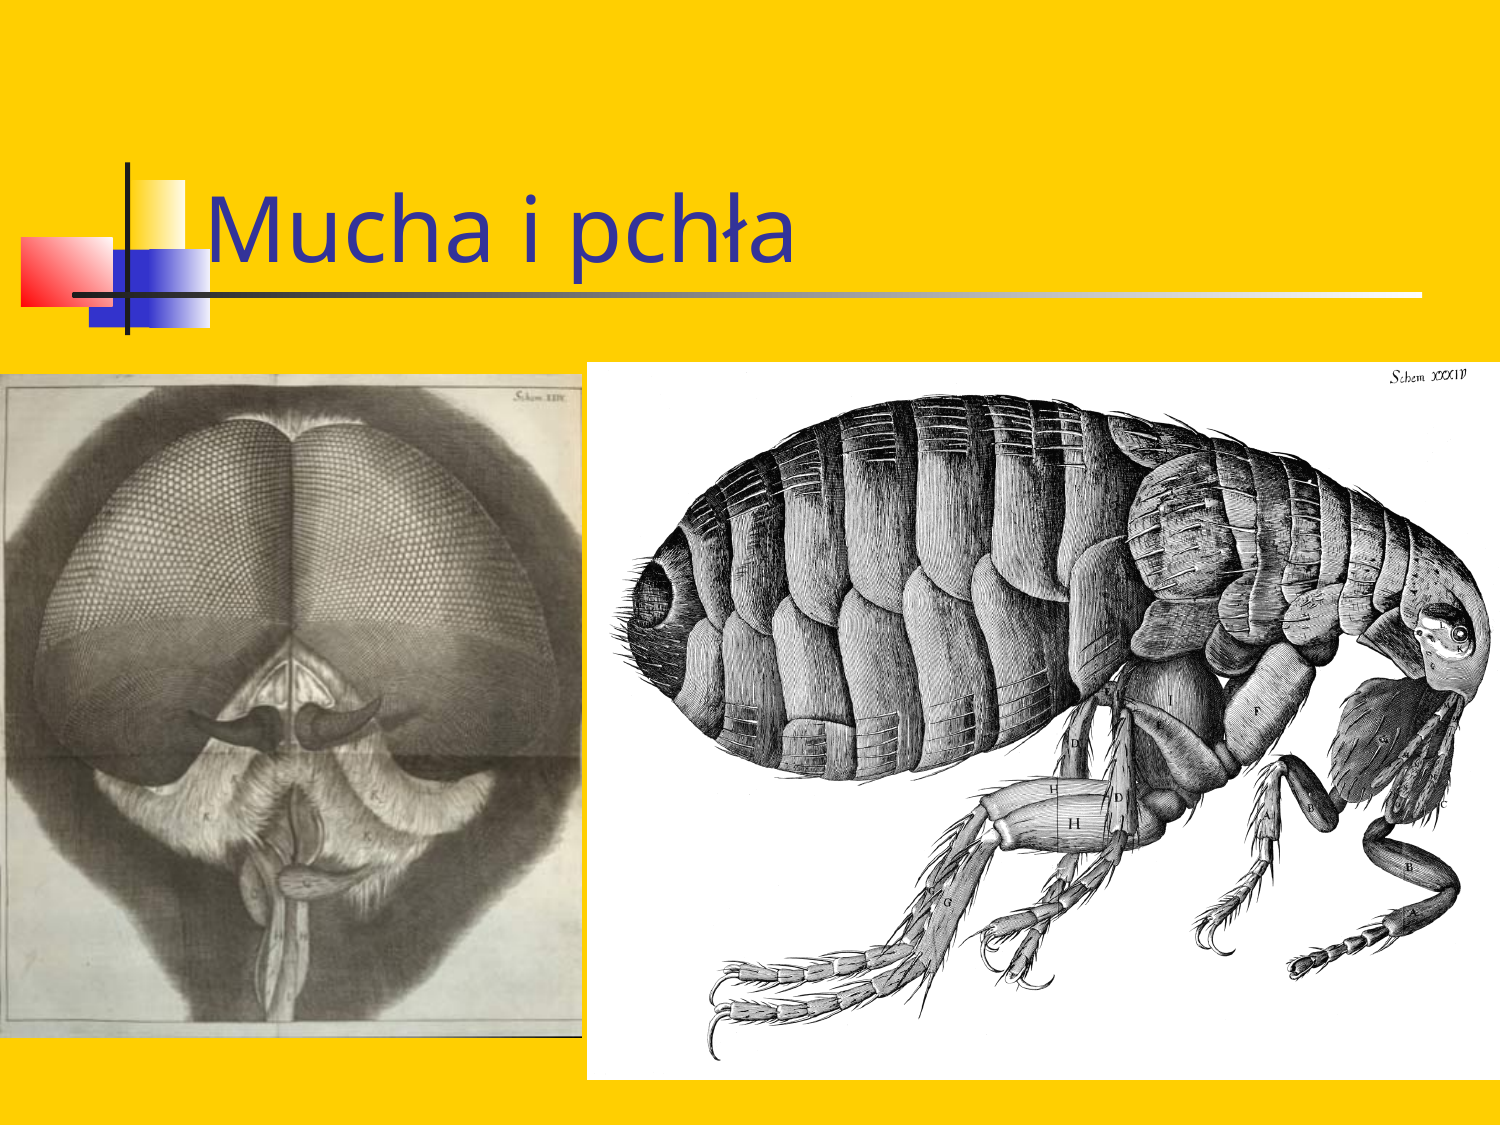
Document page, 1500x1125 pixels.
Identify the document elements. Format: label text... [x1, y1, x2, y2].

picture [0, 374, 582, 1038]
picture [587, 362, 1500, 1080]
title Mucha i pchła [188, 101, 1468, 289]
